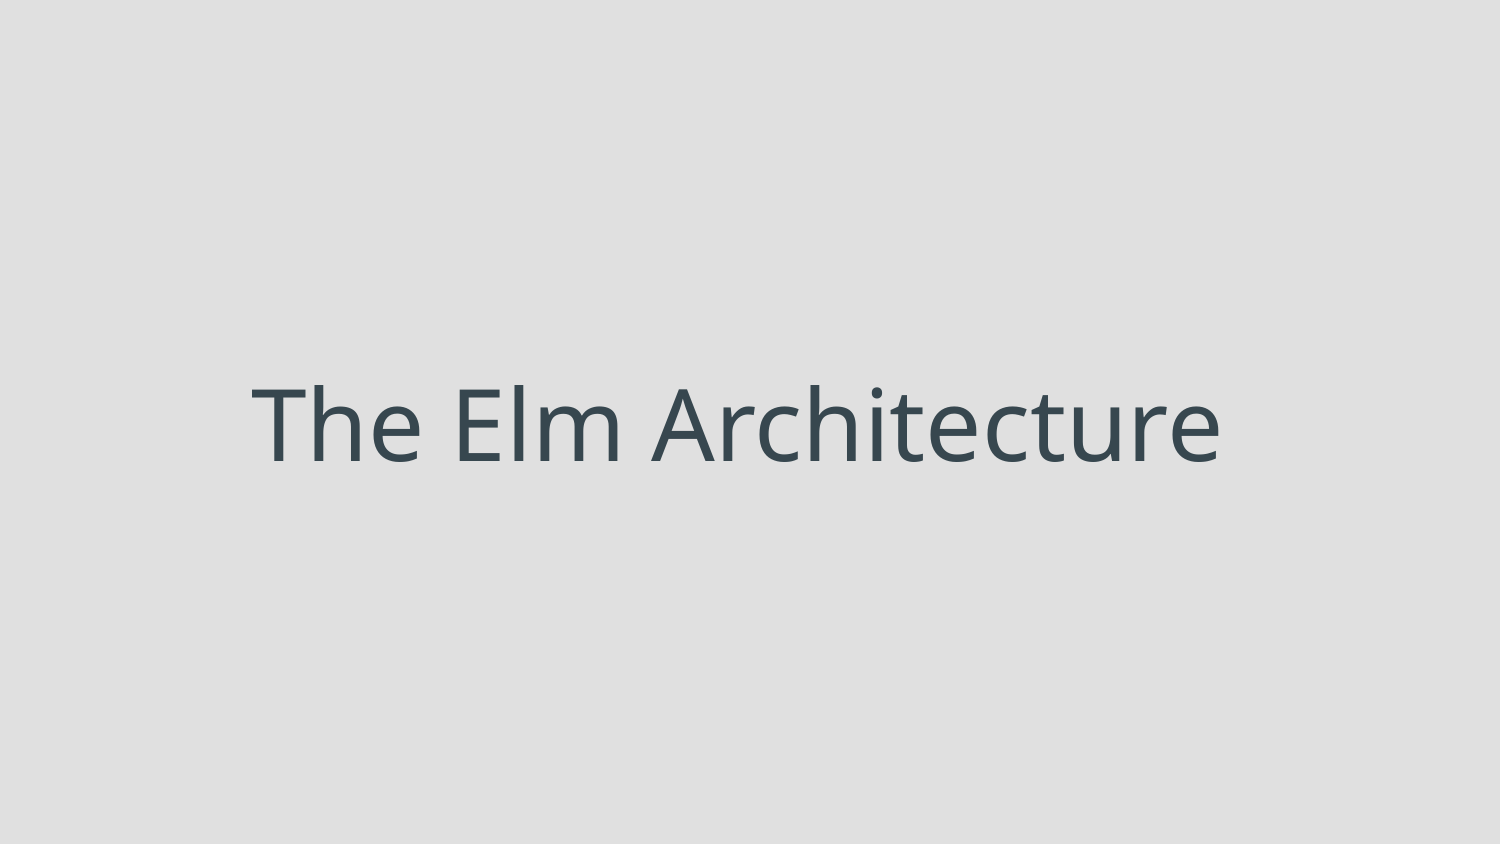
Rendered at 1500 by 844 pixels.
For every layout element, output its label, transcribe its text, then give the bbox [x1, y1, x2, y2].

title The Elm Architecture [80, 86, 1396, 758]
